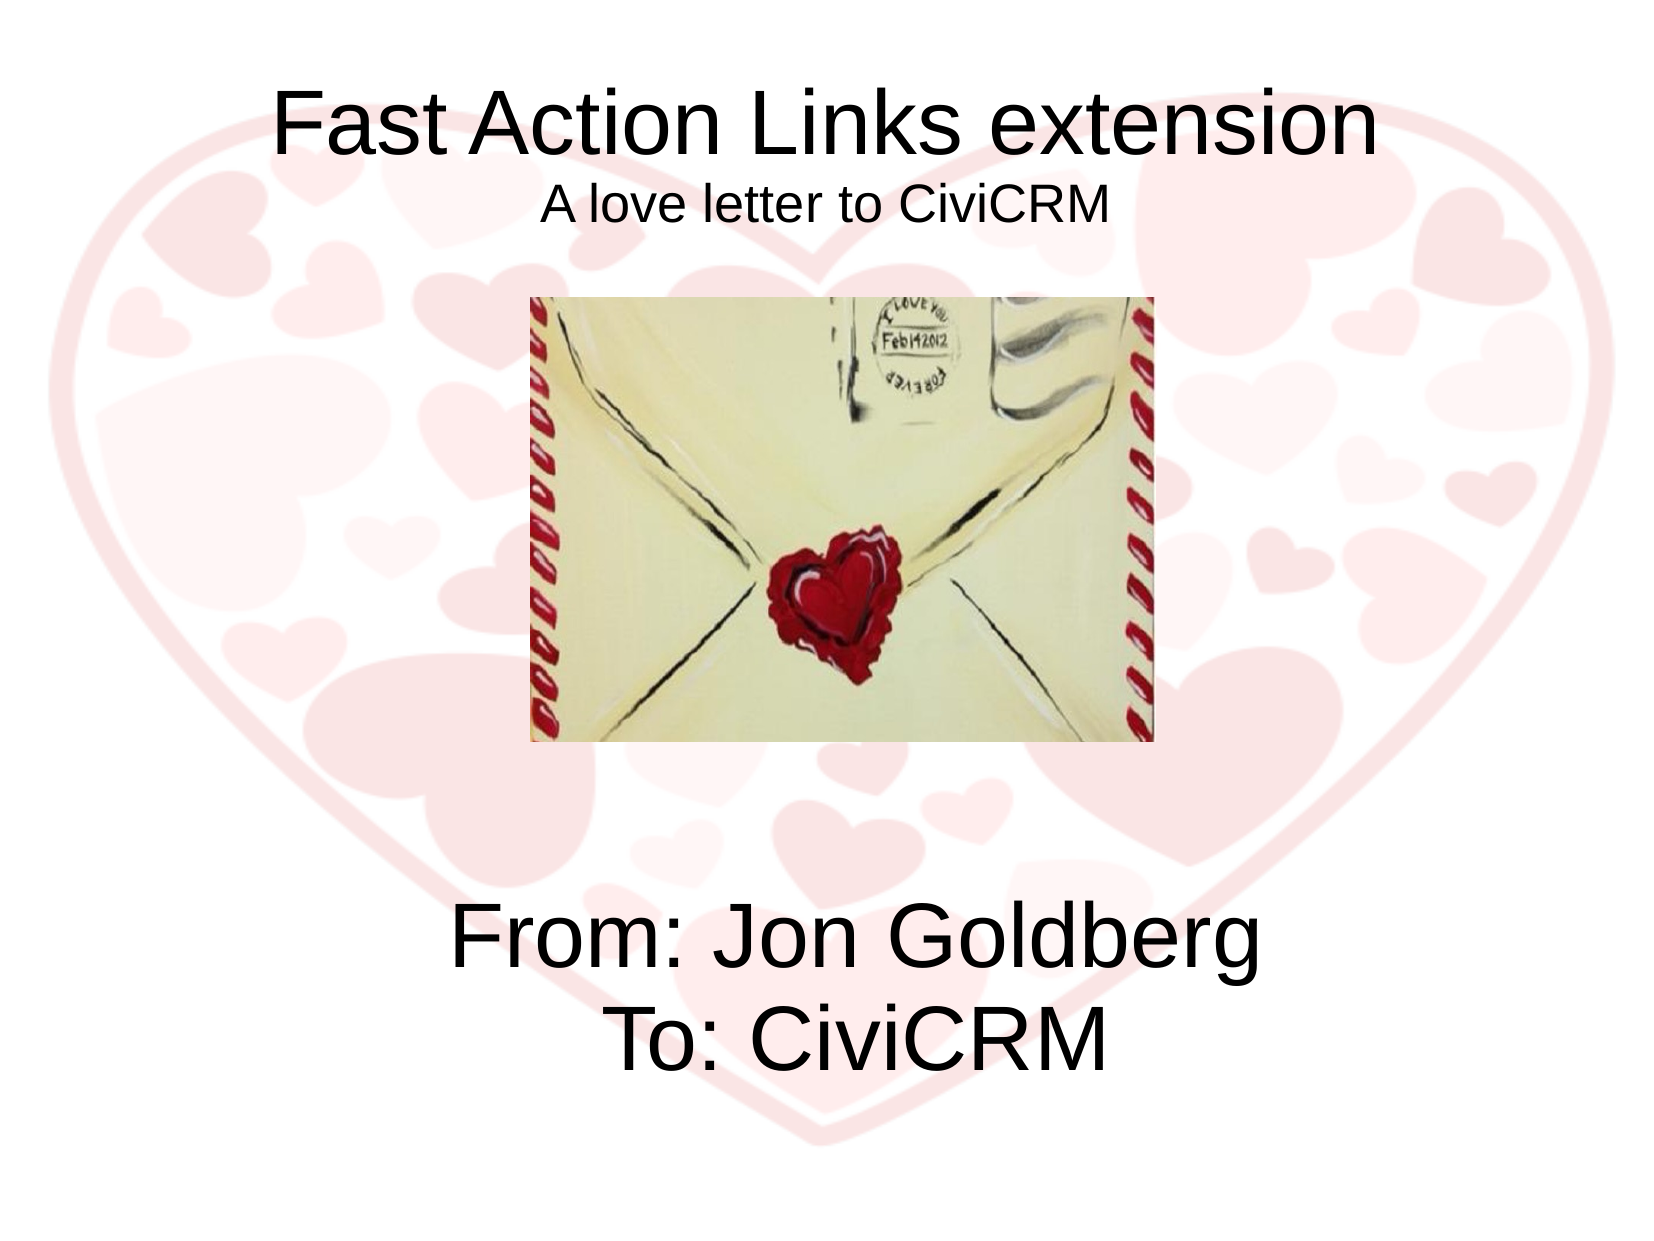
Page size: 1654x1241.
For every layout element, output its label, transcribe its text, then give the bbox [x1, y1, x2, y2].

picture [530, 297, 1156, 742]
title Fast Action Links extension A love letter to CiviCRM [82, 49, 1571, 257]
text_box From: Jon Goldberg To: CiviCRM [285, 885, 1428, 1090]
subtitle Perfect together [82, 290, 1571, 1010]
